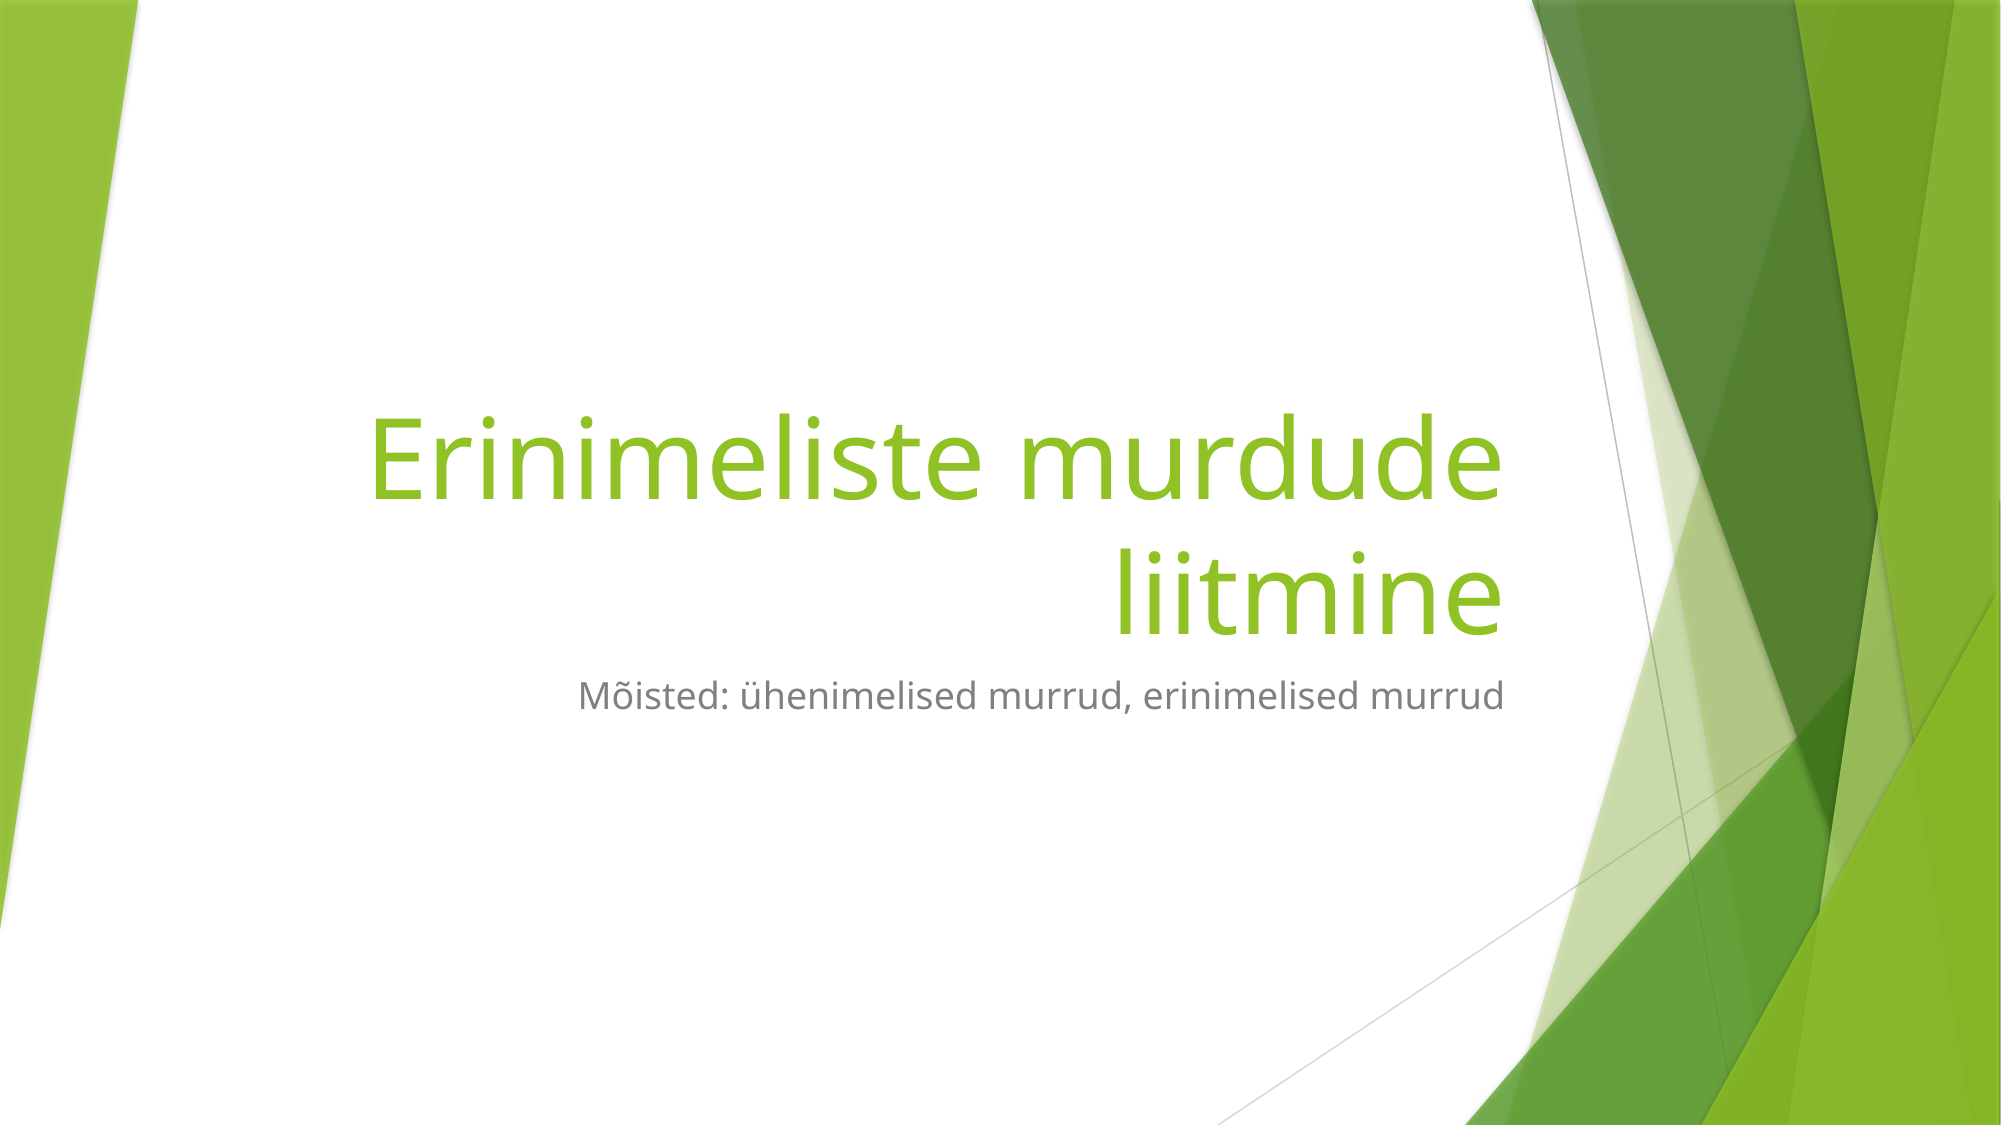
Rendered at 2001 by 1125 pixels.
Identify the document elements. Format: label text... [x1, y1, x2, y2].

subtitle Mõisted: ühenimelised murrud, erinimelised murrud [247, 664, 1522, 845]
title Erinimeliste murdude liitmine [247, 394, 1522, 664]
